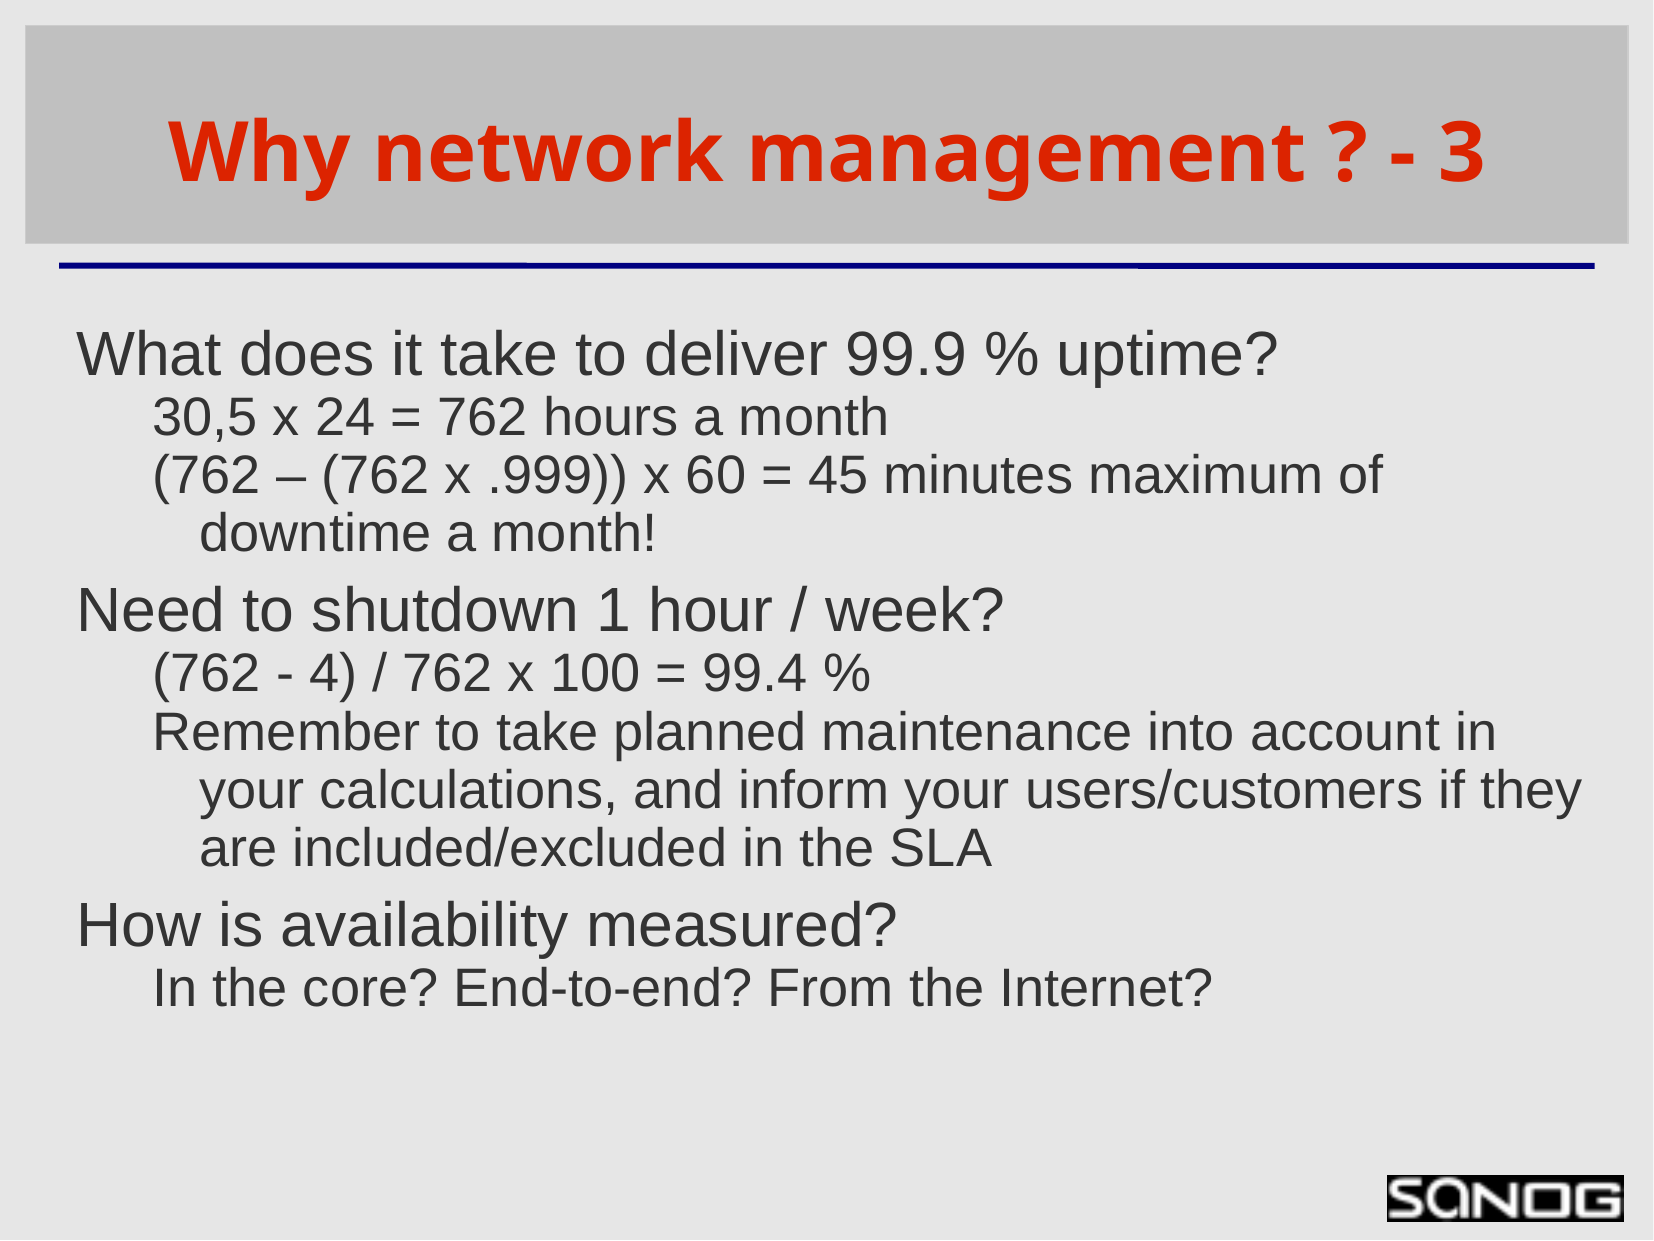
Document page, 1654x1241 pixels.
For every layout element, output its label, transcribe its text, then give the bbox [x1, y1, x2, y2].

list What does it take to deliver 99.9 % uptime? 30,5 x 24 = 762 hours a month (762 – (762 x .999)) x 60 = 45 minutes maximum of downtime a month! Need to shutdown 1 hour / week? (762 - 4) / 762 x 100 = 99.4 % Remember to take planned maintenance into account in your calculations, and inform your users/customers if they are included/excluded in the SLA How is availability measured? In the core? End-to-end? From the Internet? [59, 322, 1595, 1192]
title Why network management ? - 3 [121, 46, 1534, 254]
picture [1387, 1175, 1624, 1222]
